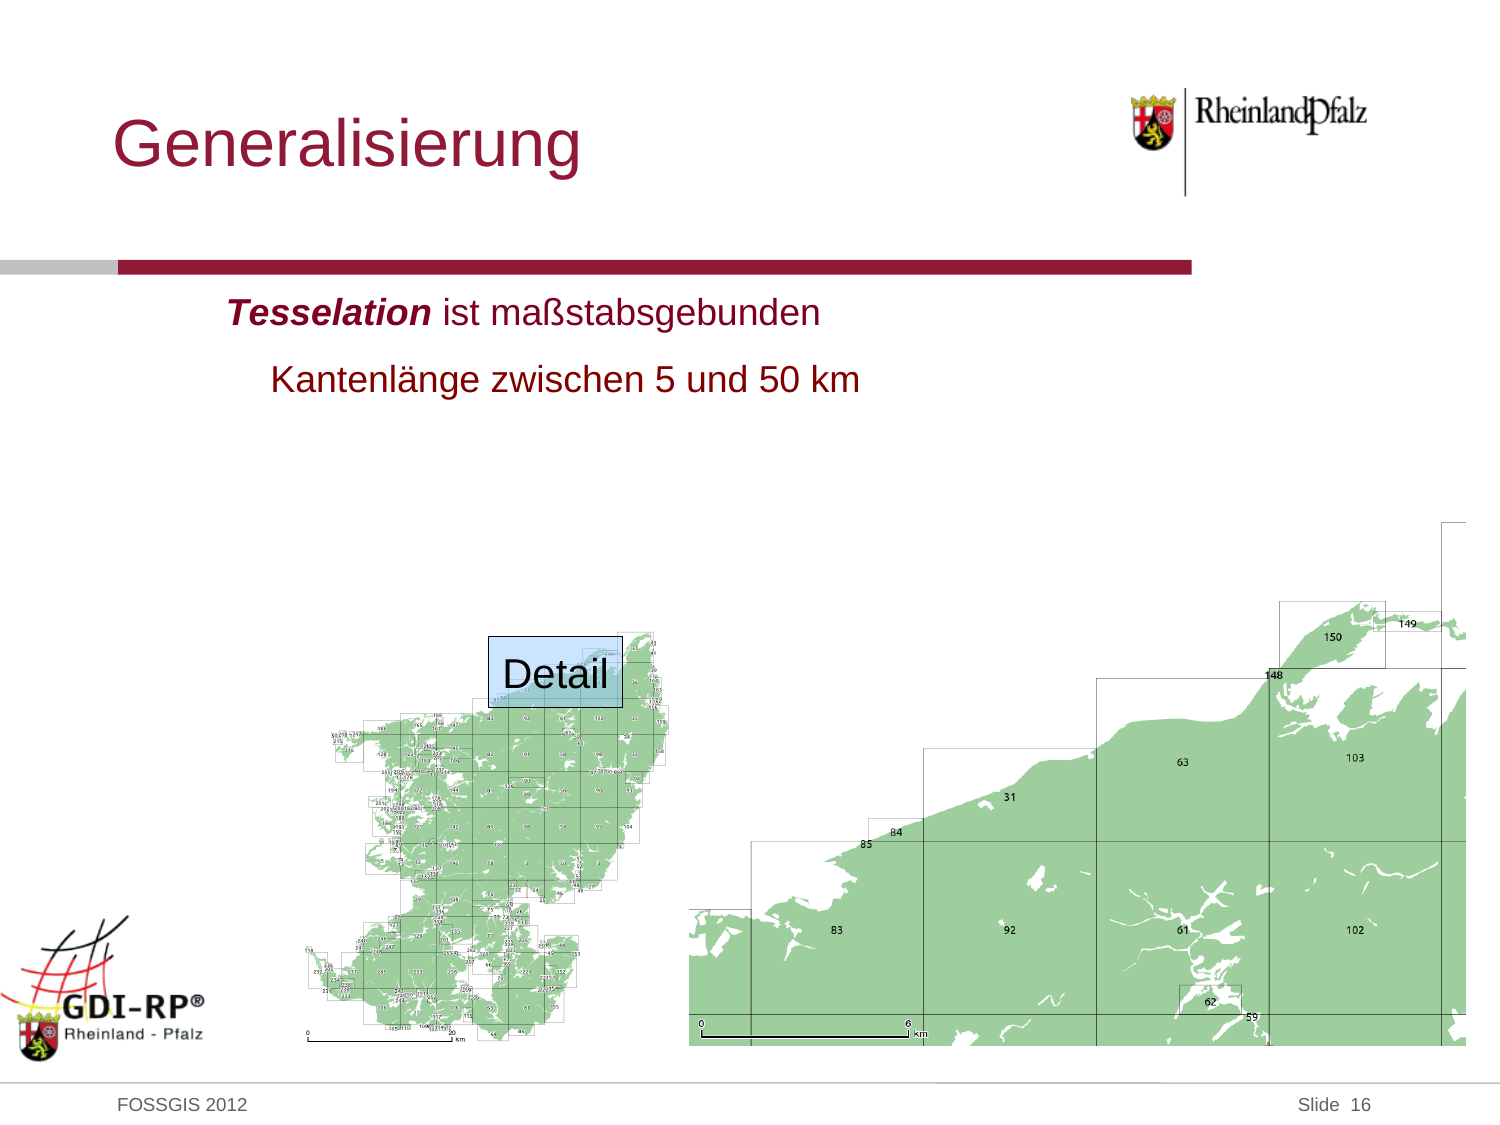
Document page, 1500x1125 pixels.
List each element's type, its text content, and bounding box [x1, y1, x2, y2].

picture [1131, 88, 1447, 198]
picture [302, 622, 677, 1046]
picture [0, 915, 207, 1063]
text_box Detail [488, 636, 623, 708]
list Tesselation ist maßstabsgebunden Kantenlänge zwischen 5 und 50 km [212, 295, 1477, 808]
picture [689, 494, 1466, 1046]
title Generalisierung [112, 63, 1071, 224]
